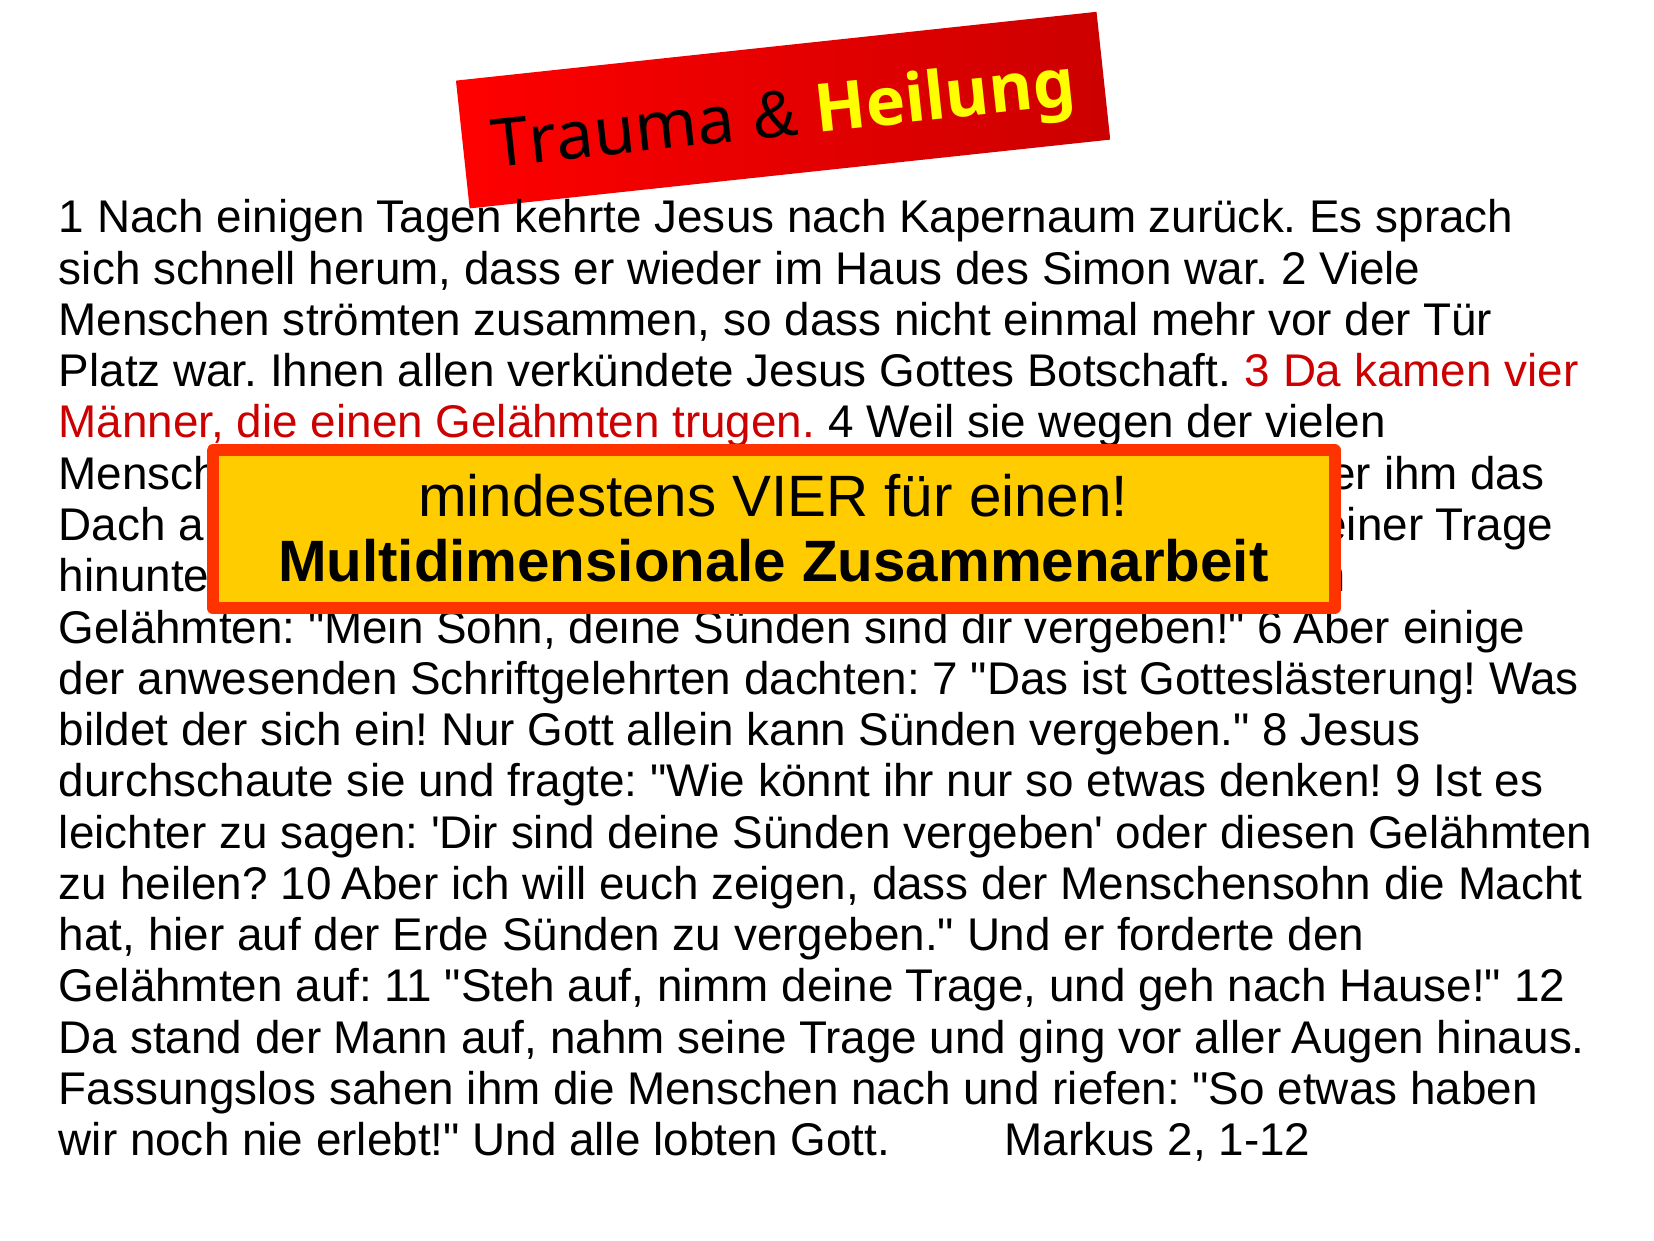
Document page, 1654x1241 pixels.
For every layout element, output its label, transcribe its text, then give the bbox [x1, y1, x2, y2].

title Trauma & Heilung [455, 11, 1106, 93]
text_box mindestens VIER für einen! Multidimensionale Zusammenarbeit [212, 450, 1335, 609]
subtitle 1 Nach einigen Tagen kehrte Jesus nach Kapernaum zurück. Es sprach sich schnell herum, dass er wieder im Haus des Simon war. 2 Viele Menschen strömten zusammen, so dass nicht einmal mehr vor der Tür Platz war. Ihnen allen verkündete Jesus Gottes Botschaft. 3 Da kamen vier Männer, die einen Gelähmten trugen. 4 Weil sie wegen der vielen Menschen nicht bis zu Jesus kommen konnten, deckten sie über ihm das Dach ab. Durch diese Öffnung ließen sie den Gelähmten auf seiner Trage hinunter.5 Als Jesus ihren festen Glauben sah, sagte er zu dem Gelähmten: "Mein Sohn, deine Sünden sind dir vergeben!" 6 Aber einige der anwesenden Schriftgelehrten dachten: 7 "Das ist Gotteslästerung! Was bildet der sich ein! Nur Gott allein kann Sünden vergeben." 8 Jesus durchschaute sie und fragte: "Wie könnt ihr nur so etwas denken! 9 Ist es leichter zu sagen: 'Dir sind deine Sünden vergeben' oder diesen Gelähmten zu heilen? 10 Aber ich will euch zeigen, dass der Menschensohn die Macht hat, hier auf der Erde Sünden zu vergeben." Und er forderte den Gelähmten auf: 11 "Steh auf, nimm deine Trage, und geh nach Hause!" 12 Da stand der Mann auf, nahm seine Trage und ging vor aller Augen hinaus. Fassungslos sahen ihm die Menschen nach und riefen: "So etwas haben wir noch nie erlebt!" Und alle lobten Gott. Markus 2, 1-12 [59, 93, 1595, 1241]
